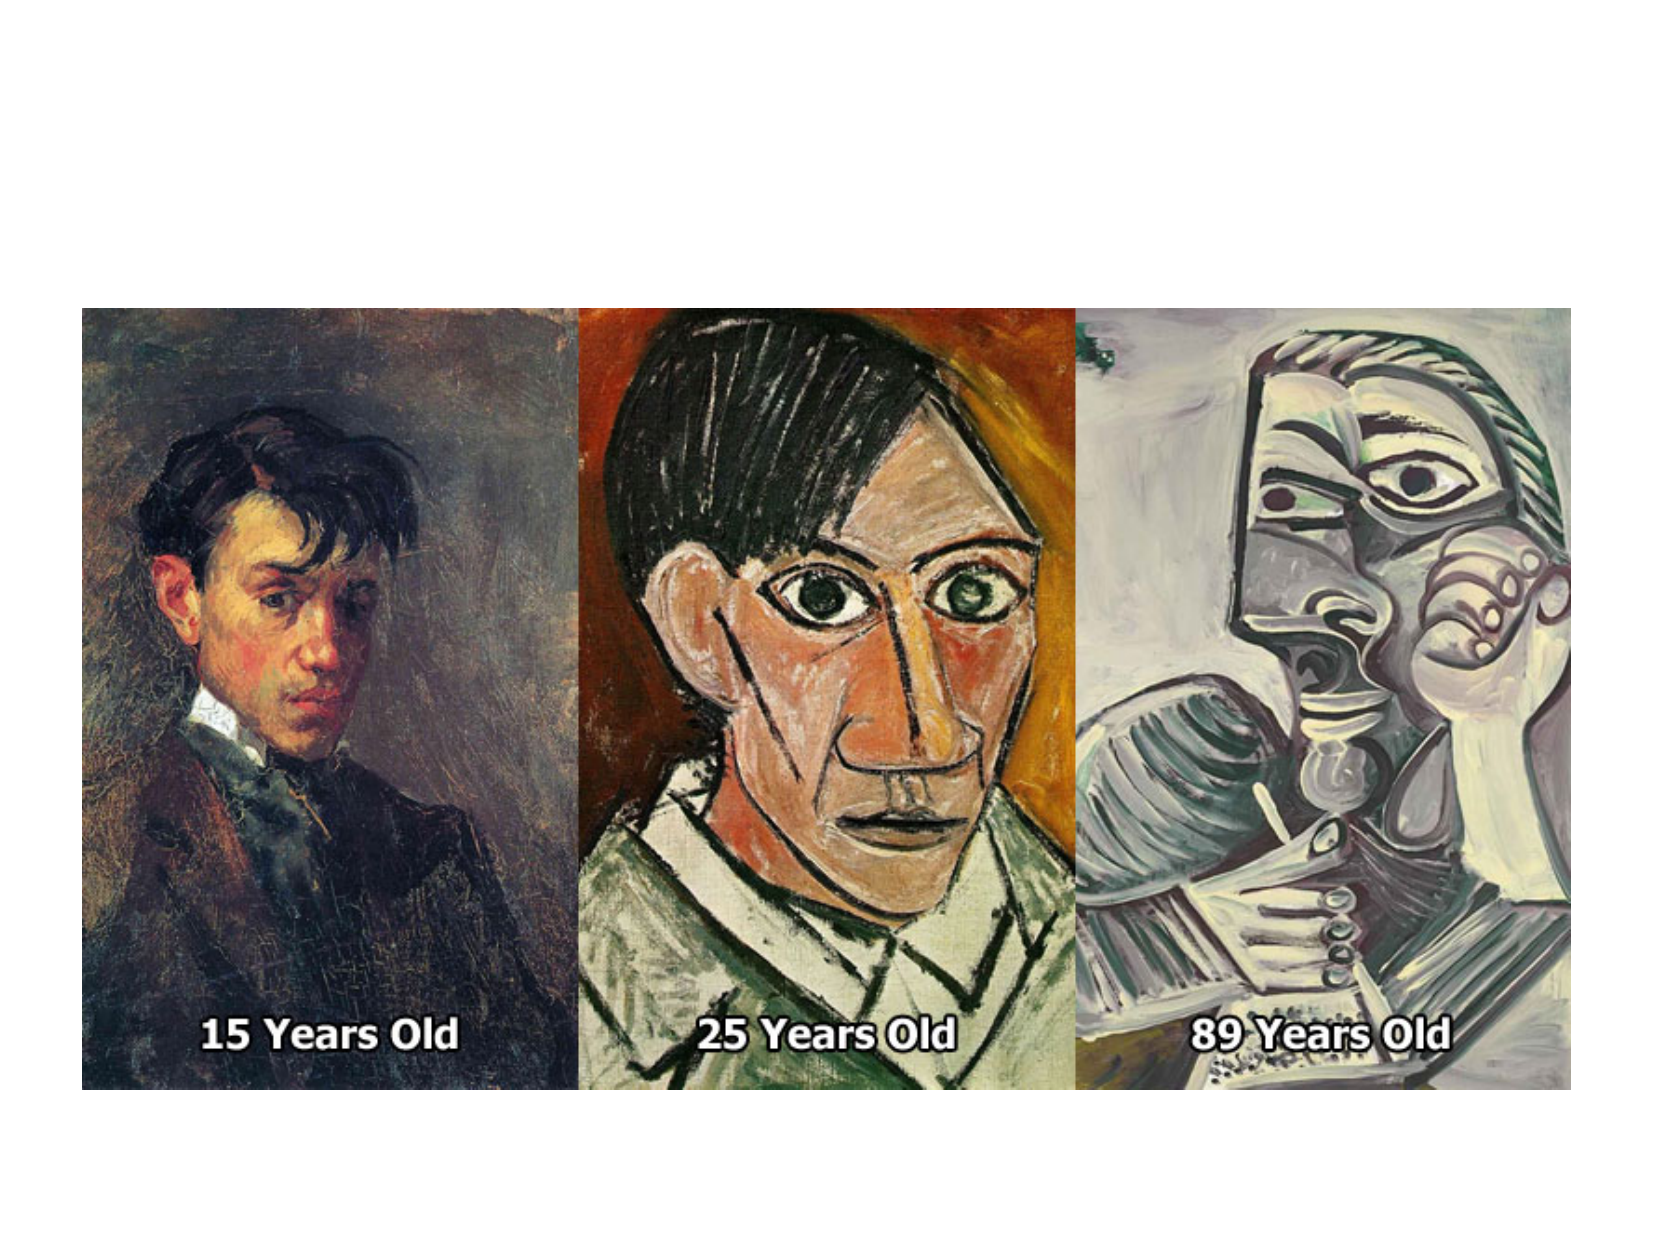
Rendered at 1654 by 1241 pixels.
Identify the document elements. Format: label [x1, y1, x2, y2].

picture [82, 308, 1571, 1090]
